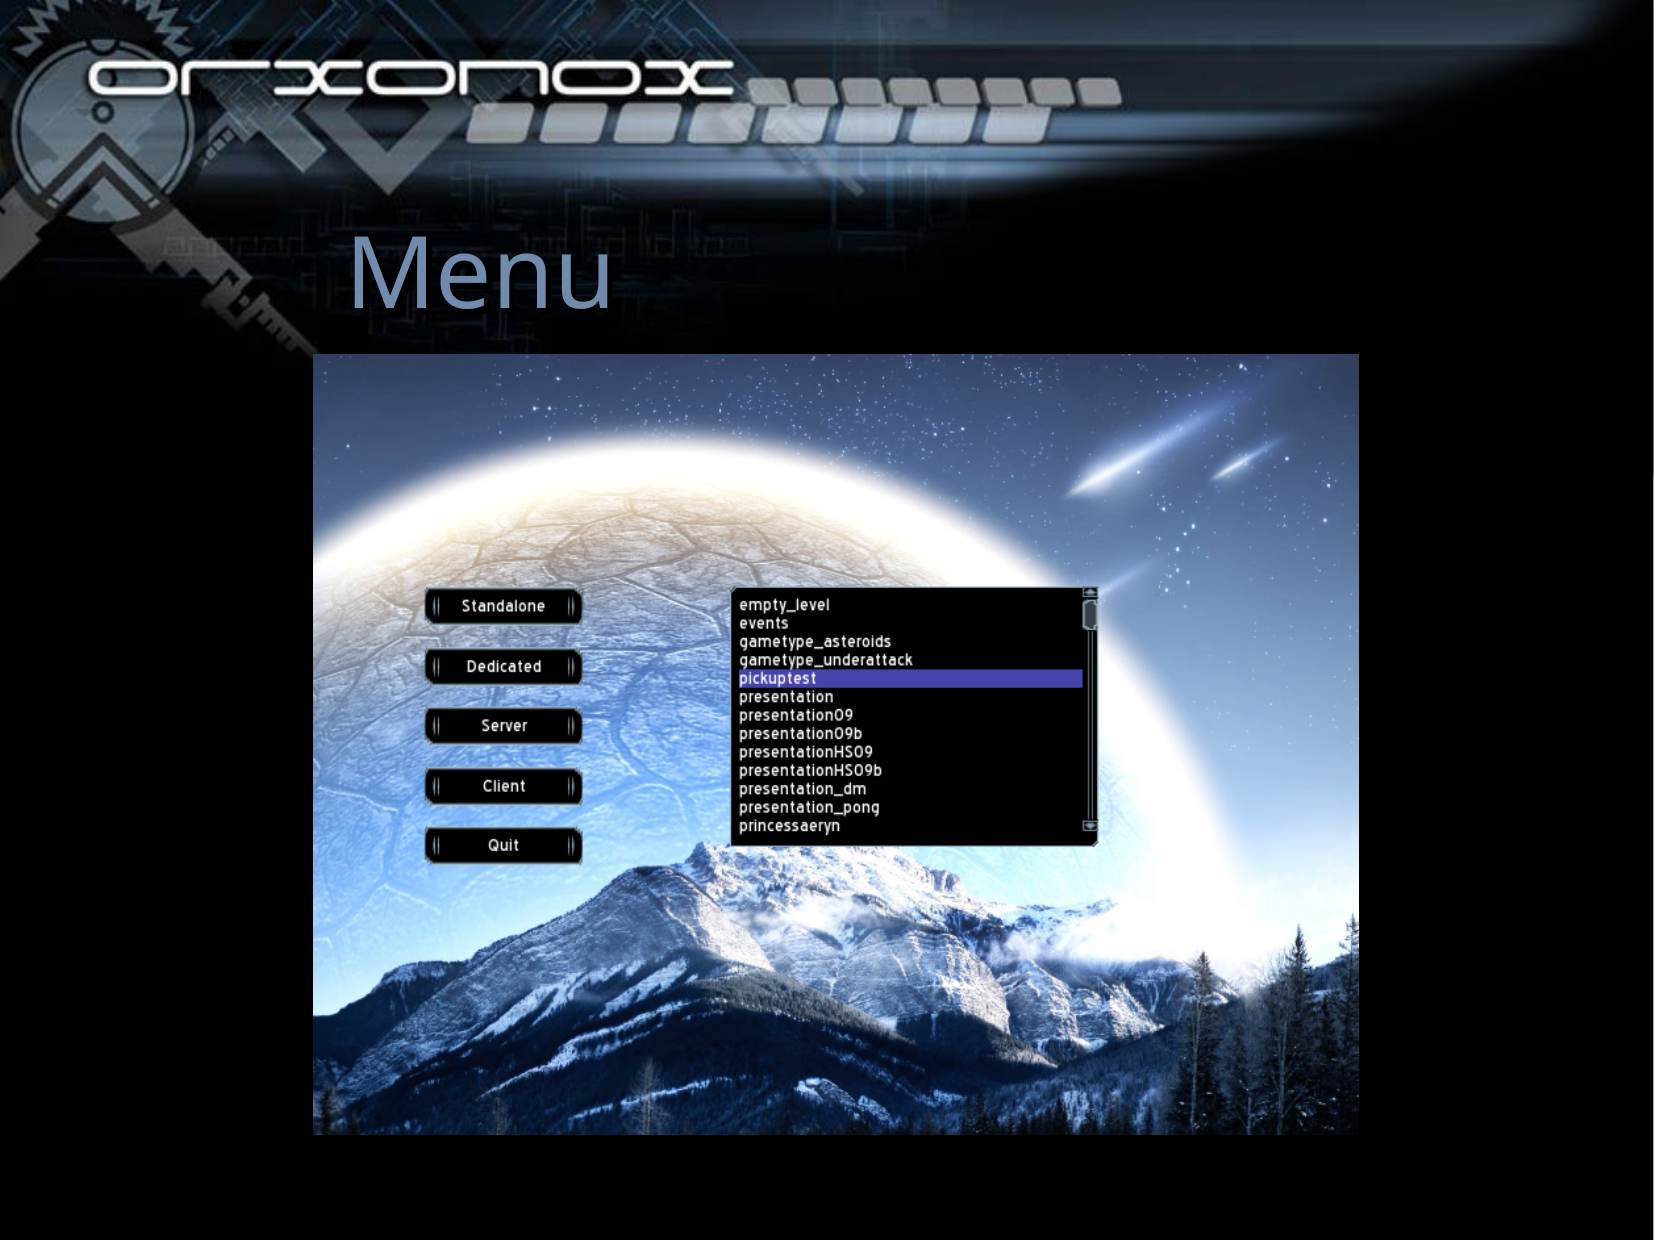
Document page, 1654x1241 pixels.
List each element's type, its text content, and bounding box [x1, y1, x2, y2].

text_box Menu [330, 194, 1306, 326]
picture [0, 0, 1654, 1135]
